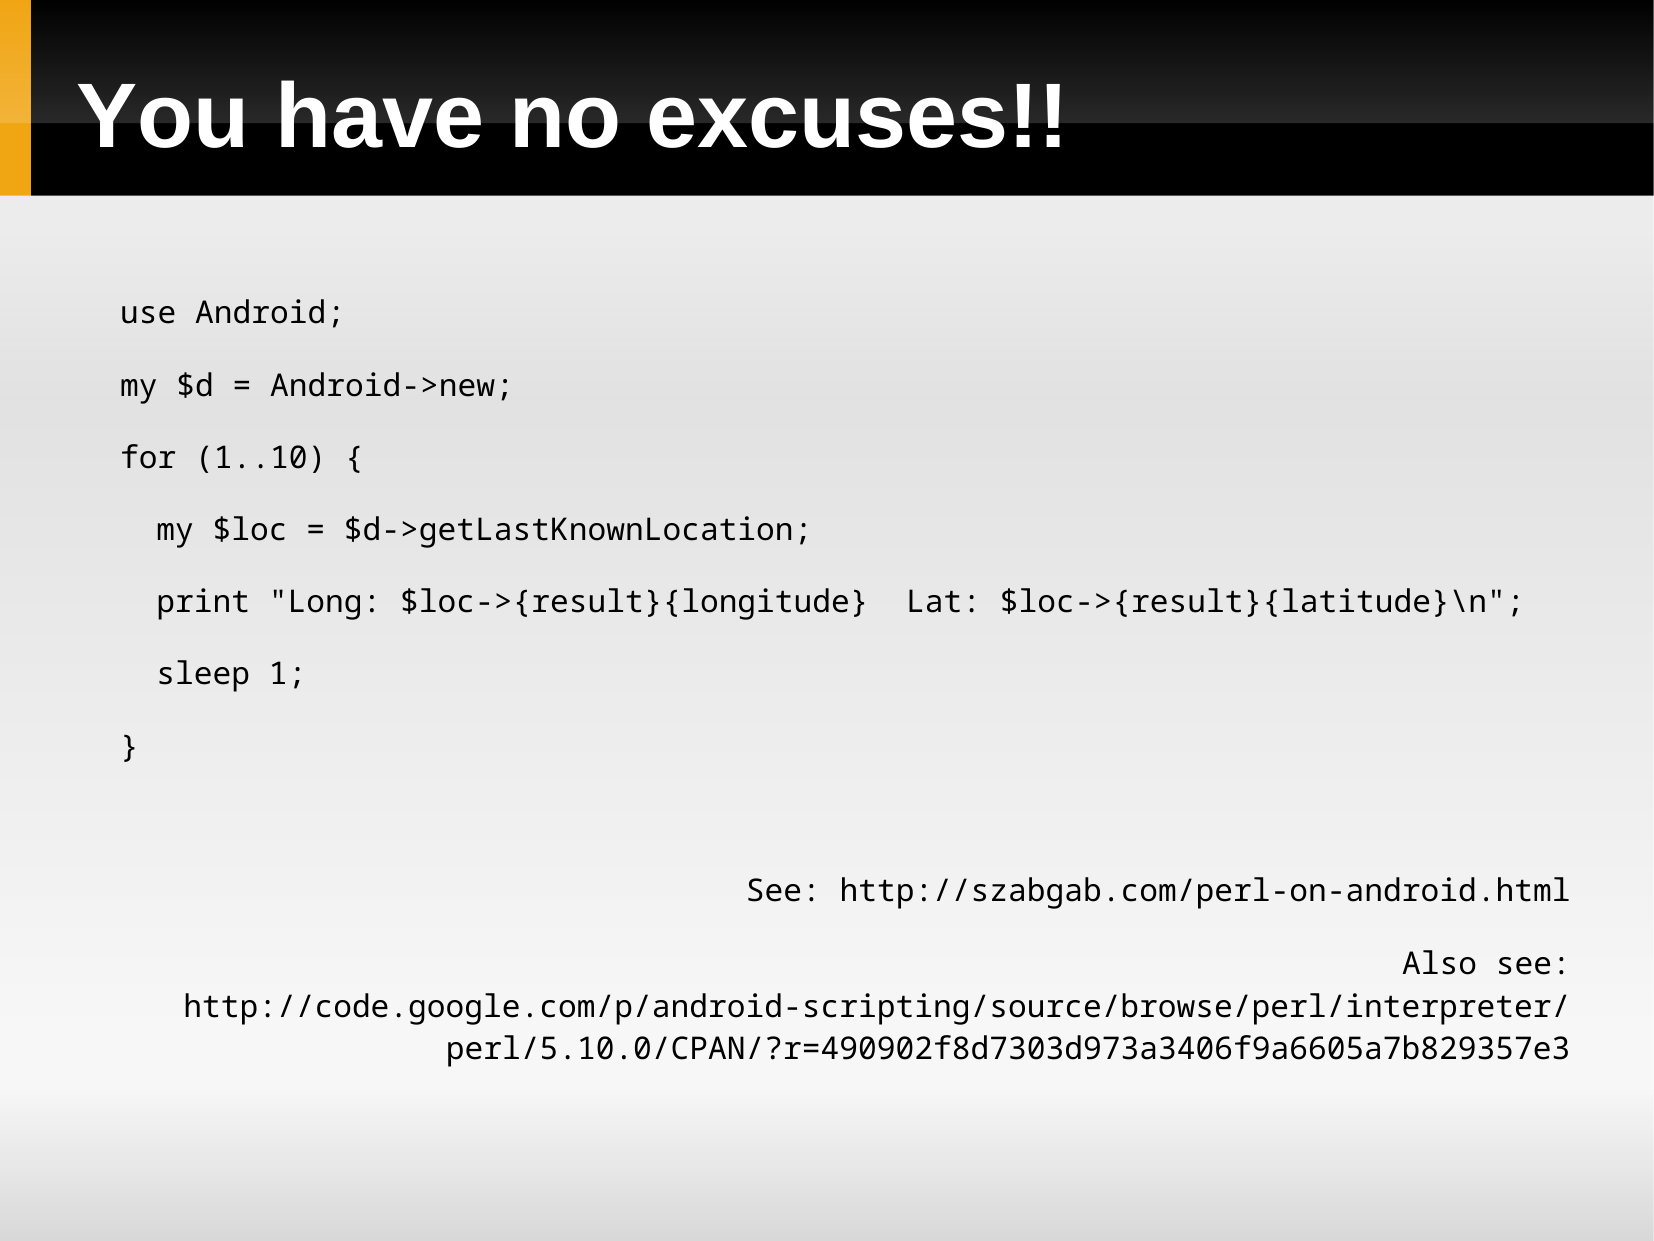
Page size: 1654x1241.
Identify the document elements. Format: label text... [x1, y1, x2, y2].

list use Android; my $d = Android->new; for (1..10) { my $loc = $d->getLastKnownLocation; print "Long: $loc->{result}{longitude} Lat: $loc->{result}{latitude}\n"; sleep 1; } See: http://szabgab.com/perl-on-android.html Also see: http://code.google.com/p/android-scripting/source/browse/perl/interpreter/perl/5.10.0/CPAN/?r=490902f8d7303d973a3406f9a6605a7b829357e3 [82, 290, 1571, 1109]
picture [0, 0, 1654, 1241]
title You have no excuses!! [76, 11, 1565, 219]
